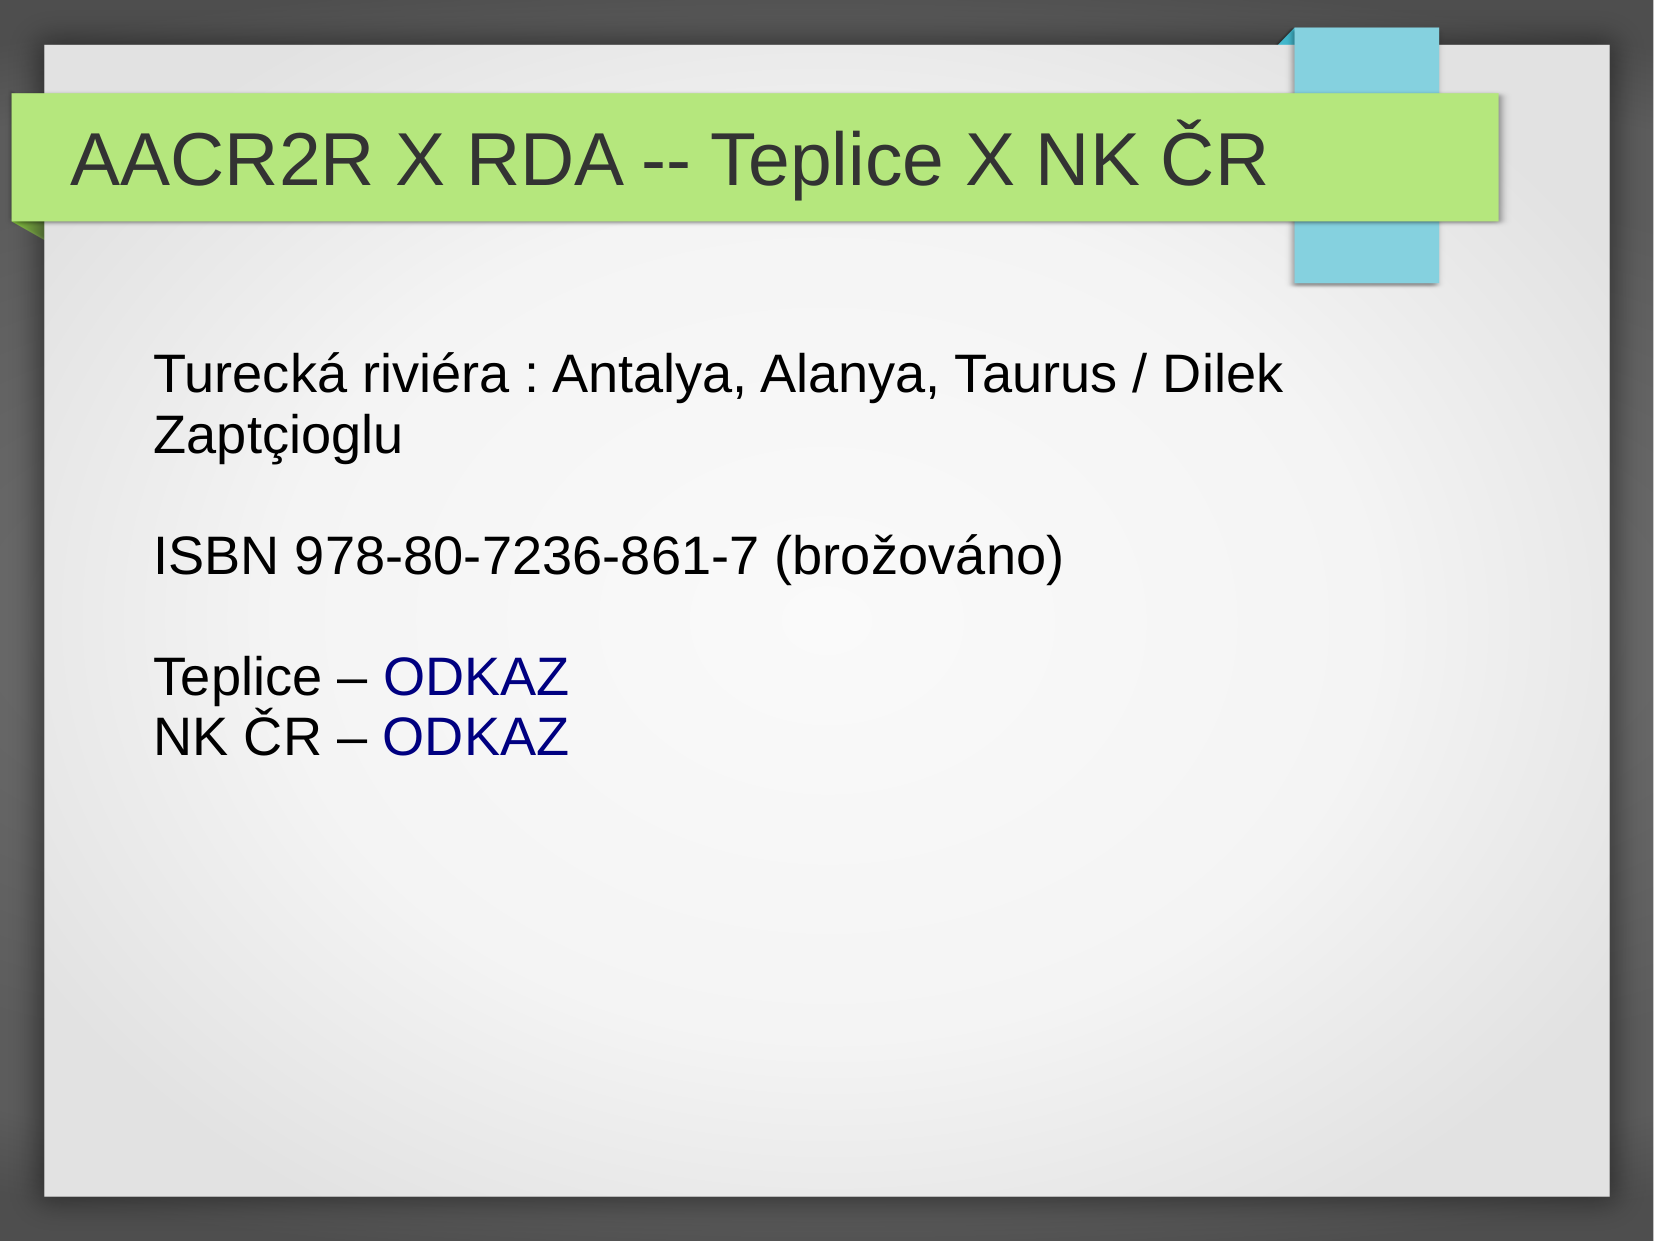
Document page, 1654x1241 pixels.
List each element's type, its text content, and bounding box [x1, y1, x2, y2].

title AACR2R X RDA -- Teplice X NK ČR [70, 106, 1441, 213]
picture [0, 0, 1654, 1241]
list Turecká riviéra : Antalya, Alanya, Taurus / Dilek Zaptçioglu ISBN 978-80-7236-861-7 (brožováno) Teplice – ODKAZ NK ČR – ODKAZ [82, 343, 1538, 1063]
